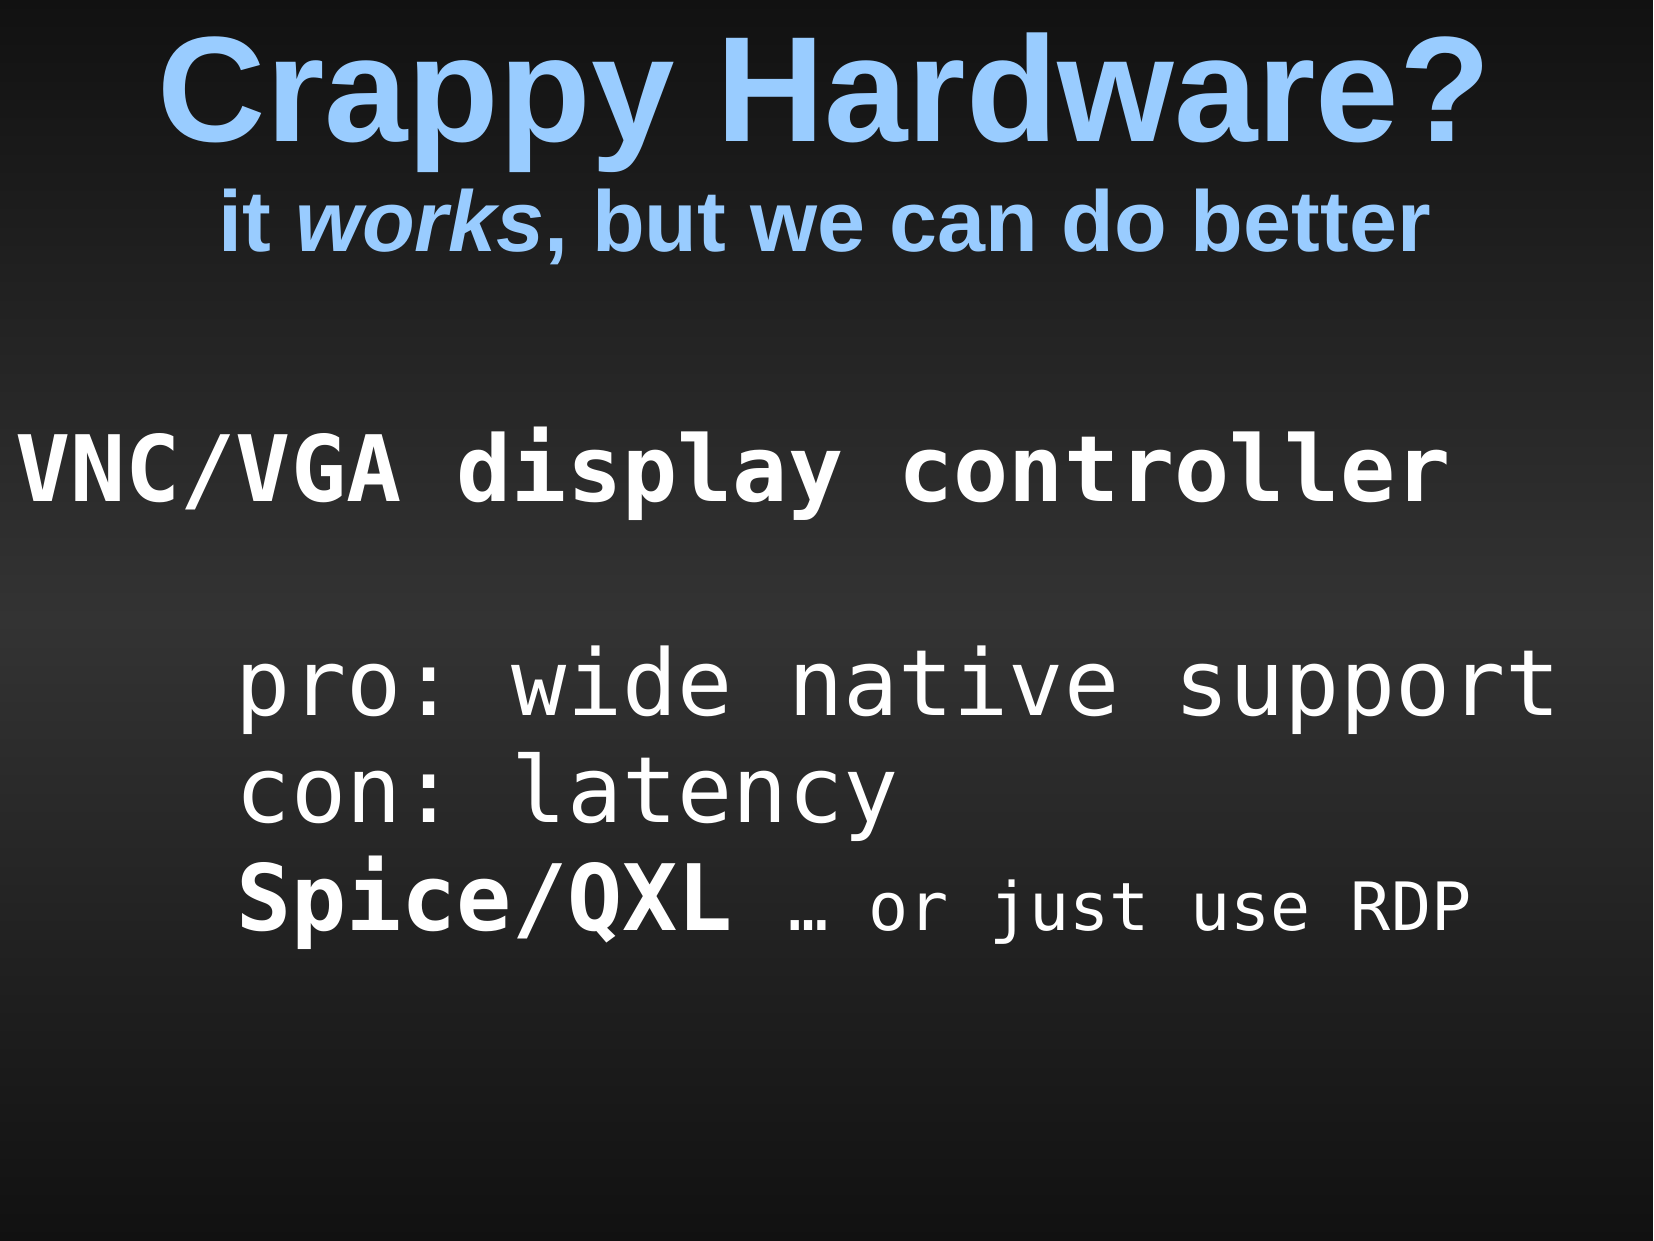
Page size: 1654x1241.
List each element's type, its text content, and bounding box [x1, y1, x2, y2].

title Crappy Hardware? it works, but we can do better [0, 5, 1651, 271]
title VNC/VGA display controller pro: wide native support con: latency Spice/QXL … or just use RDP [15, 275, 1636, 1201]
